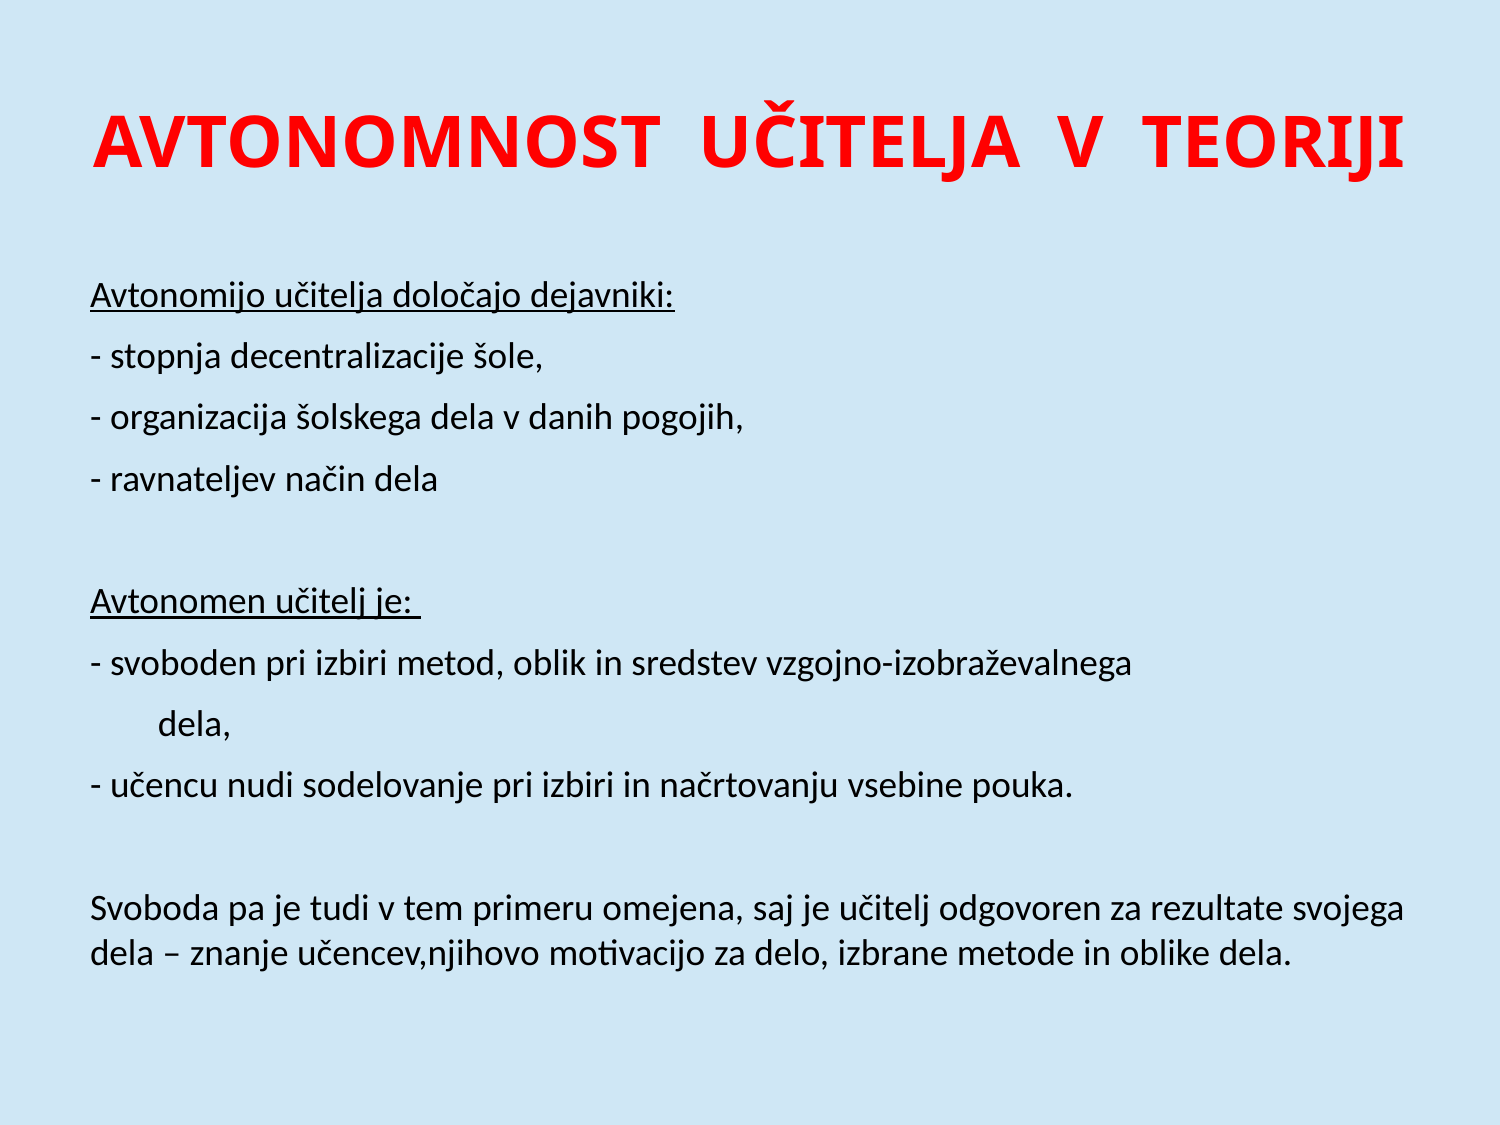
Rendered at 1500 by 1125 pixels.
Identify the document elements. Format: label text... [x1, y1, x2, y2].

list Avtonomijo učitelja določajo dejavniki: - stopnja decentralizacije šole, - organizacija šolskega dela v danih pogojih, - ravnateljev način dela Avtonomen učitelj je: - svoboden pri izbiri metod, oblik in sredstev vzgojno-izobraževalnega dela, - učencu nudi sodelovanje pri izbiri in načrtovanju vsebine pouka. Svoboda pa je tudi v tem primeru omejena, saj je učitelj odgovoren za rezultate svojega dela – znanje učencev,njihovo motivacijo za delo, izbrane metode in oblike dela. [75, 262, 1425, 1005]
title AVTONOMNOST UČITELJA V TEORIJI [75, 45, 1425, 233]
